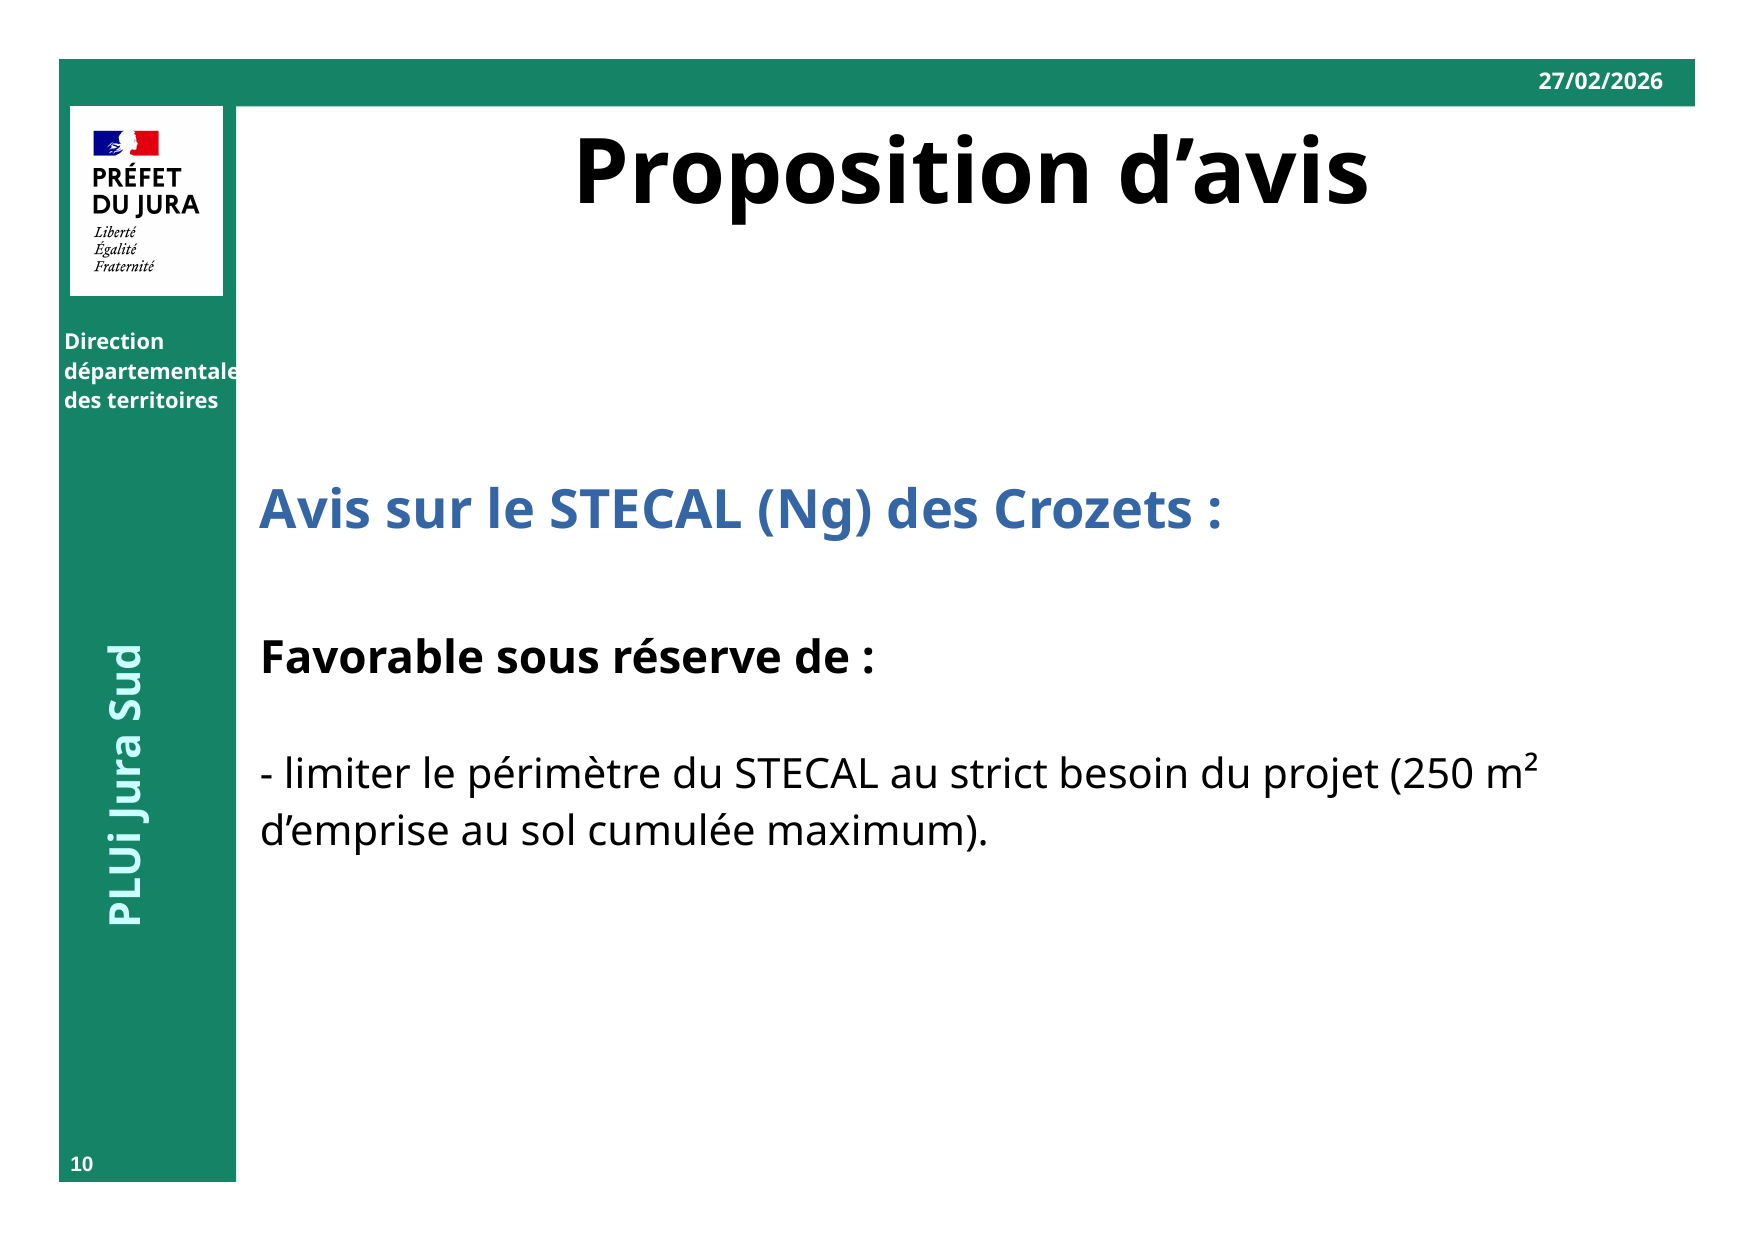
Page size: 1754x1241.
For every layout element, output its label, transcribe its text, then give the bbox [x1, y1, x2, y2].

title Avis sur le STECAL (Ng) des Crozets : Favorable sous réserve de : - limiter le périmètre du STECAL au strict besoin du projet (250 m² d’emprise au sol cumulée maximum). [259, 366, 1689, 1087]
title Proposition d’avis [271, 94, 1672, 242]
picture [70, 106, 223, 296]
